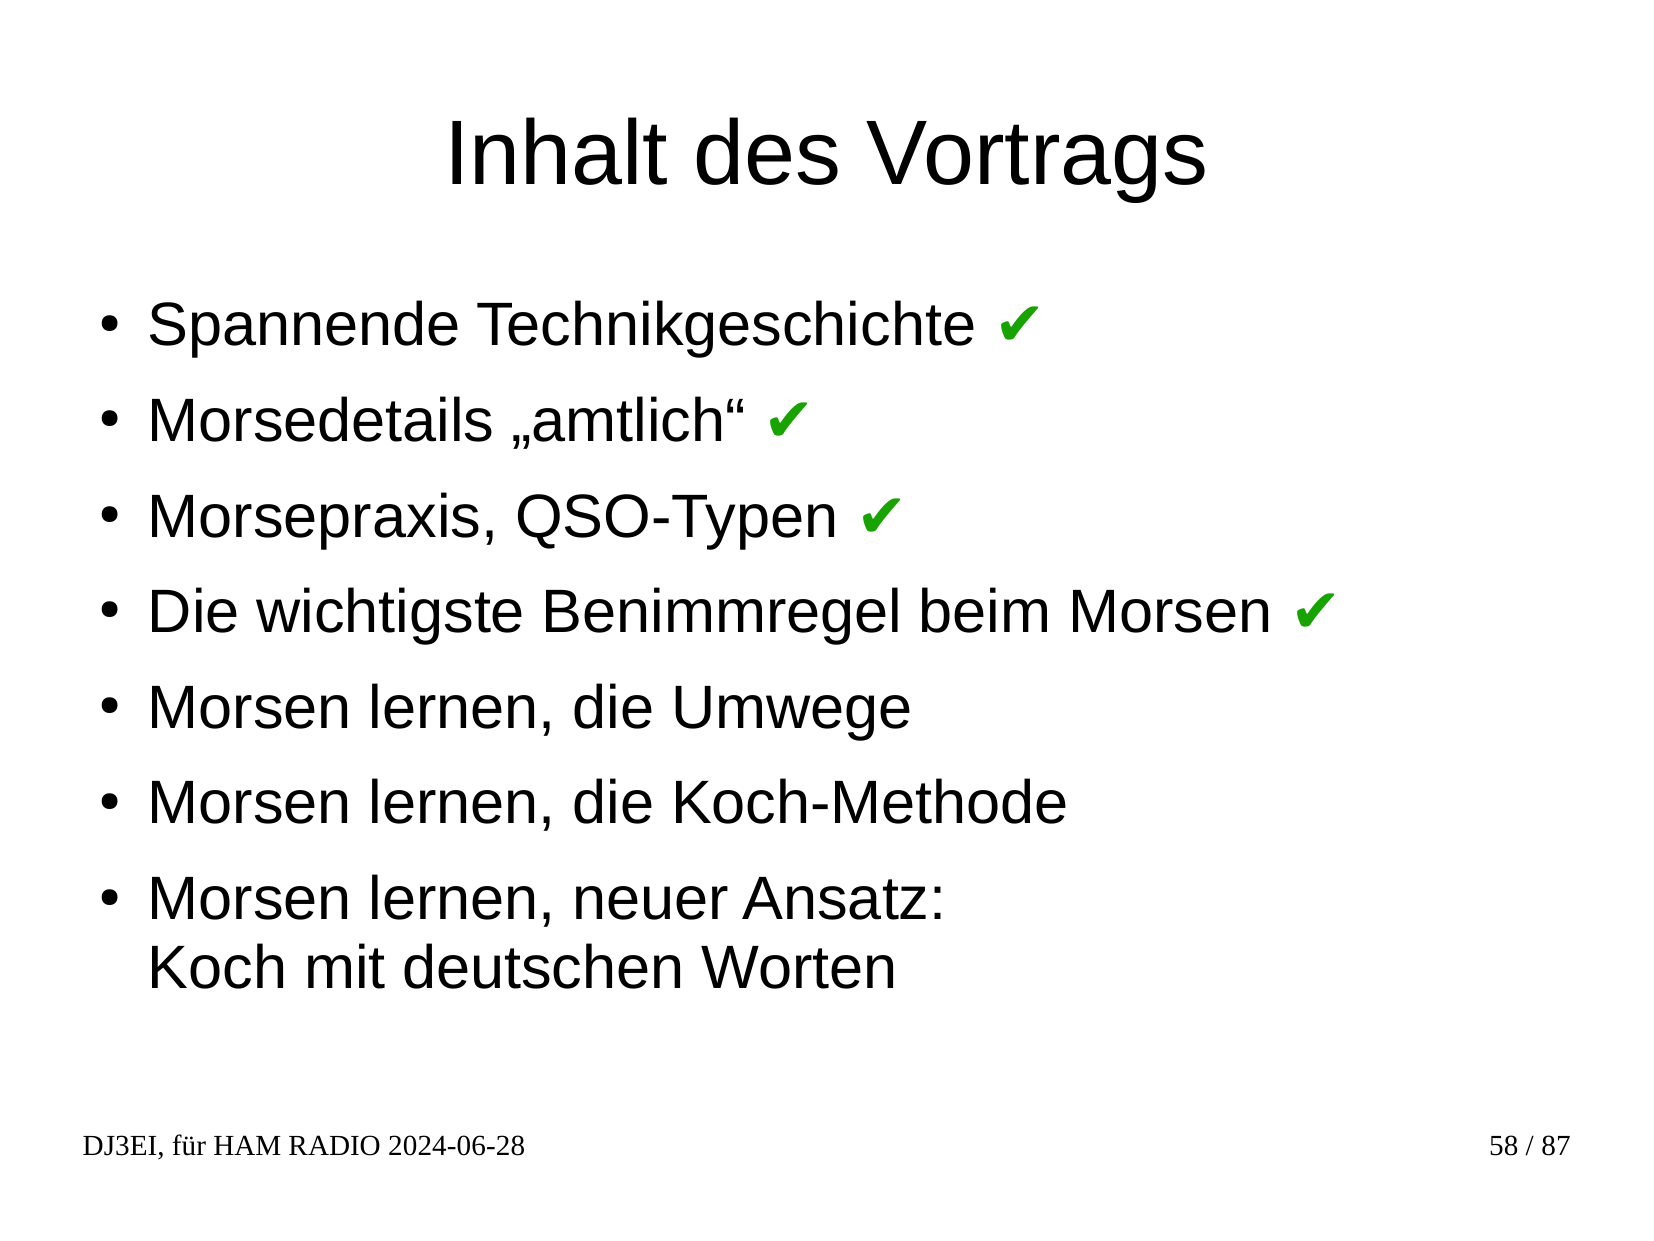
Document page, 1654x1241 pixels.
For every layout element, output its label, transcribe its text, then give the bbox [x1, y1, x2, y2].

list Spannende Technikgeschichte ✔ Morsedetails „amtlich“ ✔ Morsepraxis, QSO-Typen ✔ Die wichtigste Benimmregel beim Morsen ✔ Morsen lernen, die Umwege Morsen lernen, die Koch-Methode Morsen lernen, neuer Ansatz: Koch mit deutschen Worten [82, 290, 1571, 1010]
title Inhalt des Vortrags [82, 49, 1571, 257]
